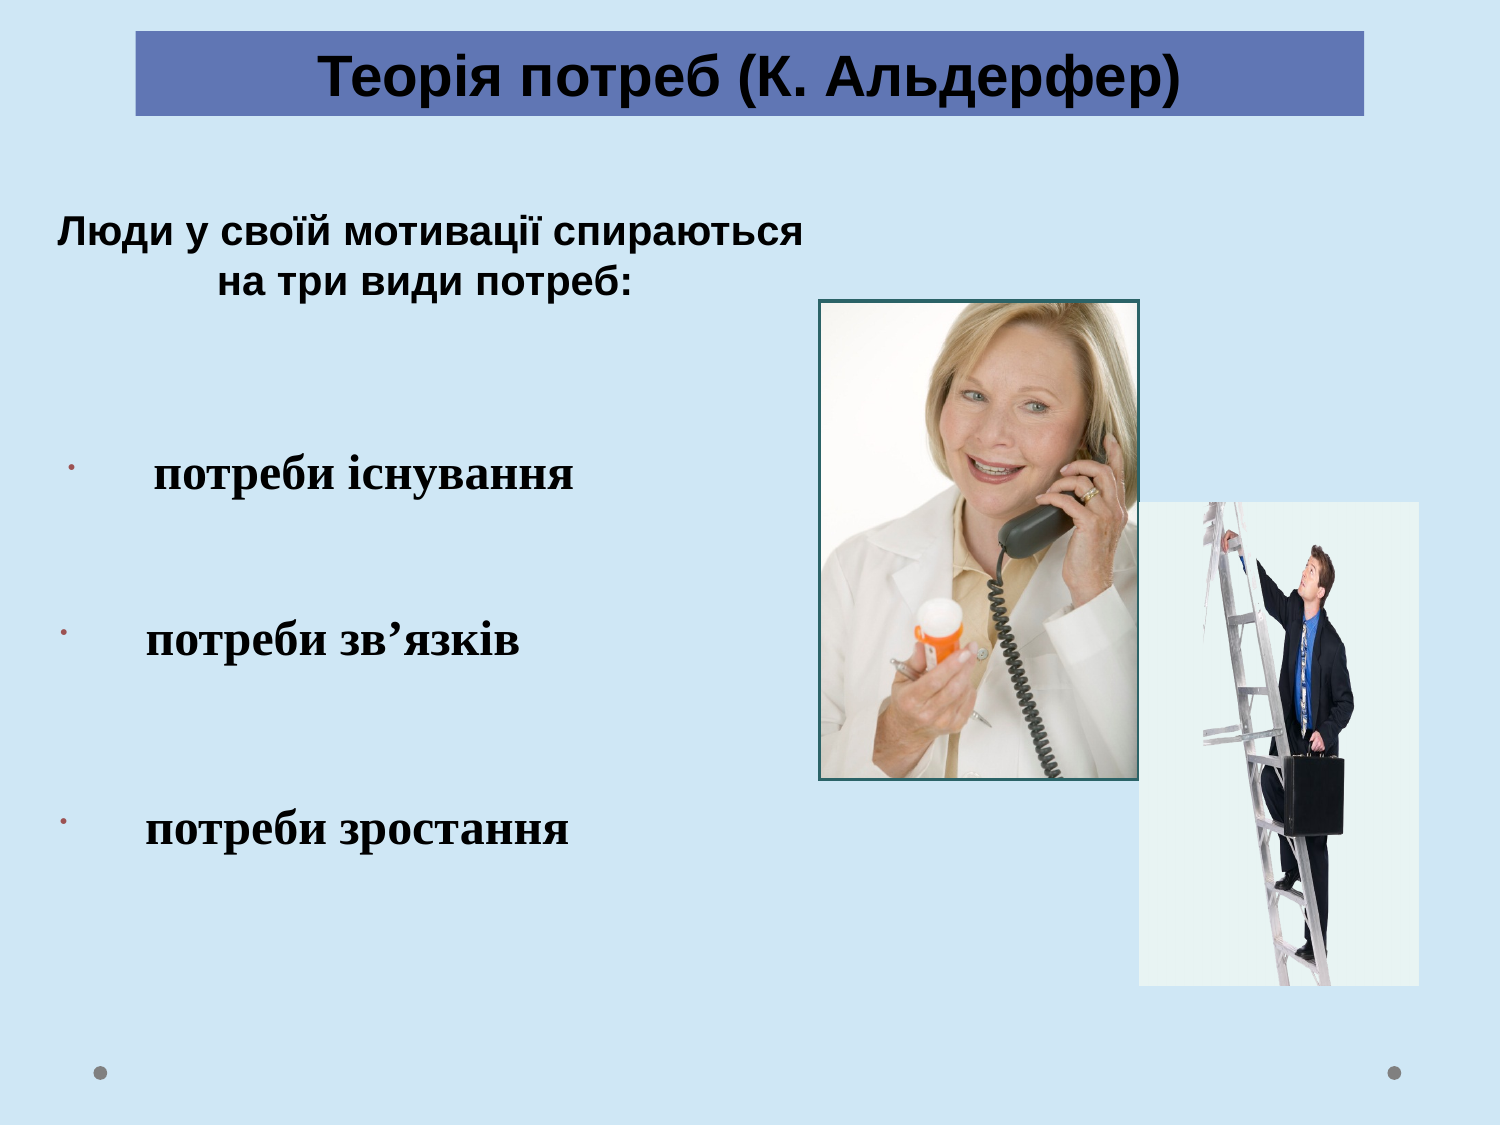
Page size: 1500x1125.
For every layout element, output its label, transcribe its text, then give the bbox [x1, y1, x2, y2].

text_box потреби зростання [29, 786, 632, 862]
text_box потреби зв’язків [45, 597, 536, 673]
picture [820, 302, 1137, 779]
text_box потреби існування [53, 432, 818, 508]
text_box Теорія потреб (К. Альдерфер) [135, 31, 1365, 116]
picture [1139, 502, 1419, 986]
text_box Люди у своїй мотивації спираються на три види потреб: [29, 196, 833, 312]
